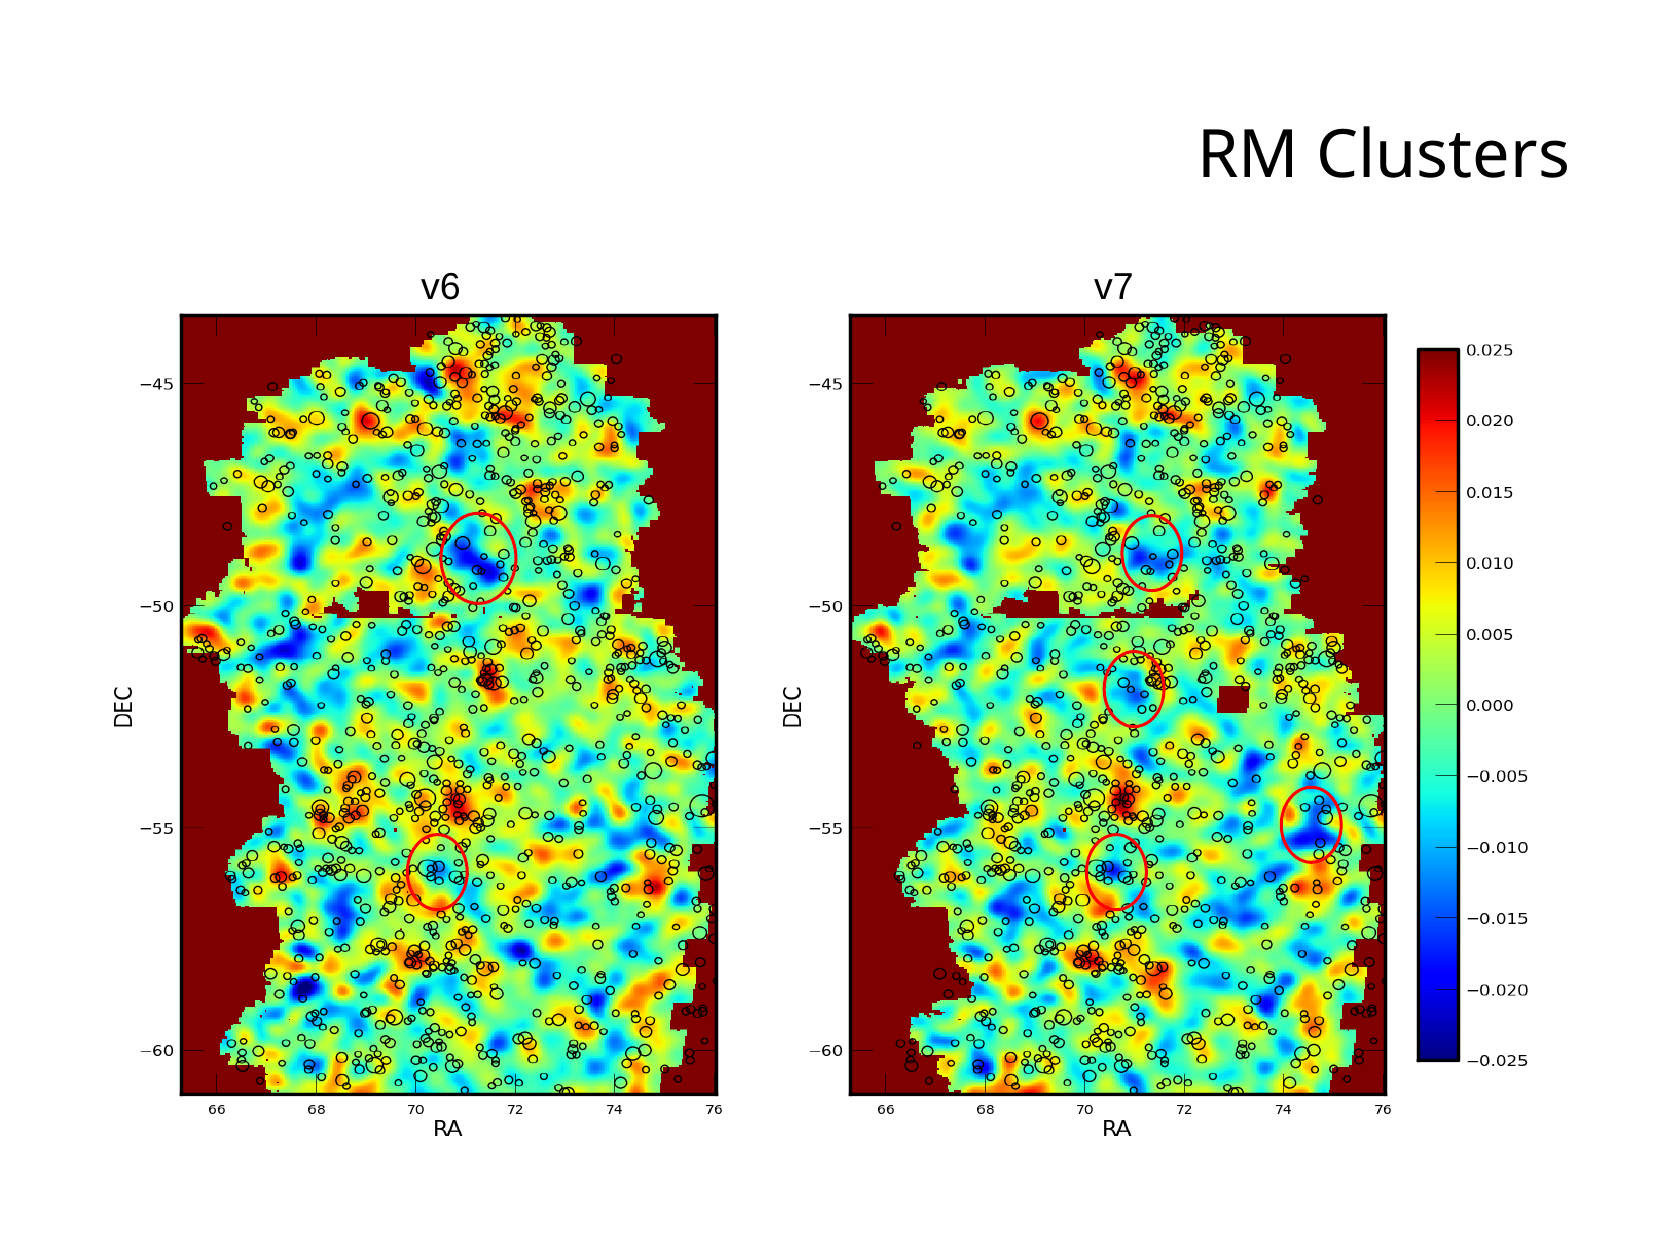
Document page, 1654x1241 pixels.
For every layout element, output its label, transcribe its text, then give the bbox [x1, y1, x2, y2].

picture [57, 210, 1561, 1231]
text_box v6 [406, 256, 512, 314]
text_box v7 [1079, 256, 1162, 314]
title RM Clusters [82, 49, 1571, 257]
